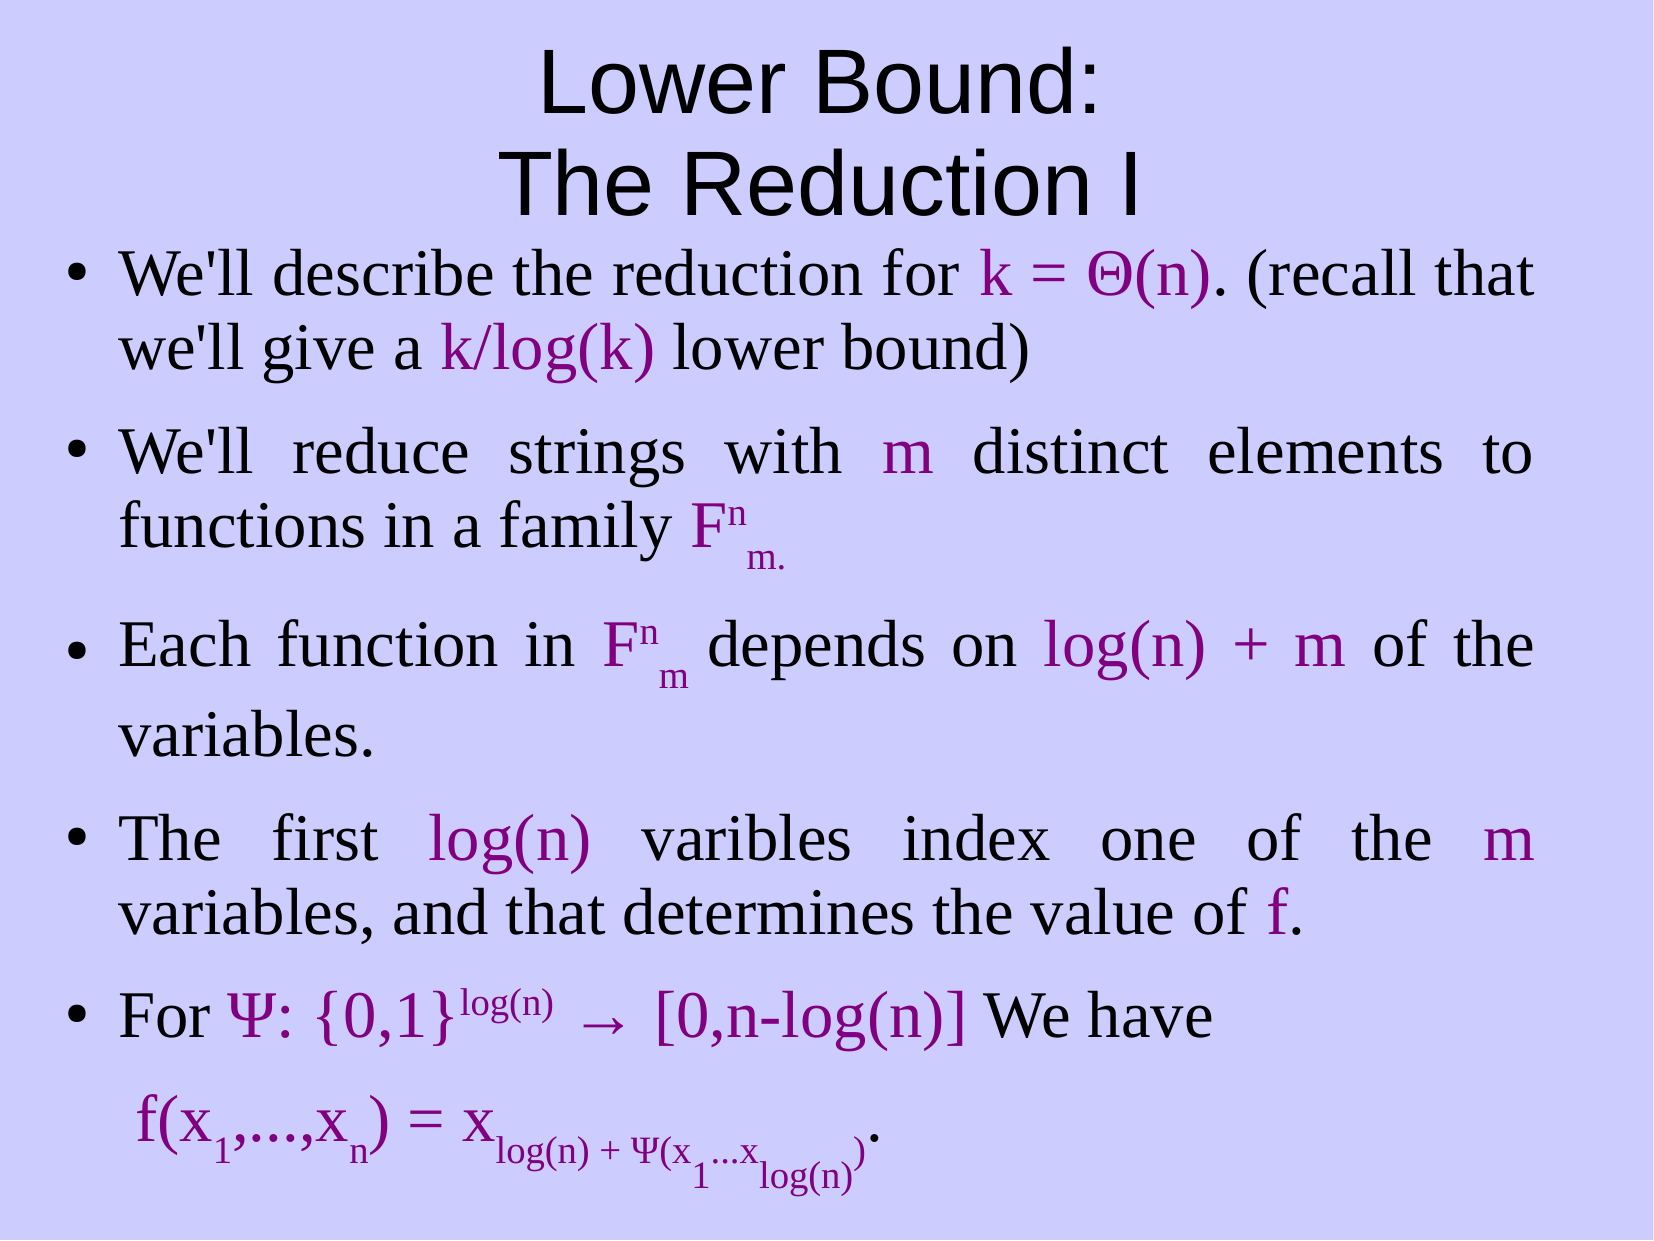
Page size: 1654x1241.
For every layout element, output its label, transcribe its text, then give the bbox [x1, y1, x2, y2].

title Lower Bound: The Reduction I [76, 29, 1565, 237]
list We'll describe the reduction for k = Θ(n). (recall that we'll give a k/log(k) lower bound) We'll reduce strings with m distinct elements to functions in a family Fnm. Each function in Fnm depends on log(n) + m of the variables. The first log(n) varibles index one of the m variables, and that determines the value of f. For Ψ: {0,1}log(n) → [0,n-log(n)] We have f(x1,...,xn) = xlog(n) + Ψ(x1...xlog(n)). [47, 236, 1536, 1241]
